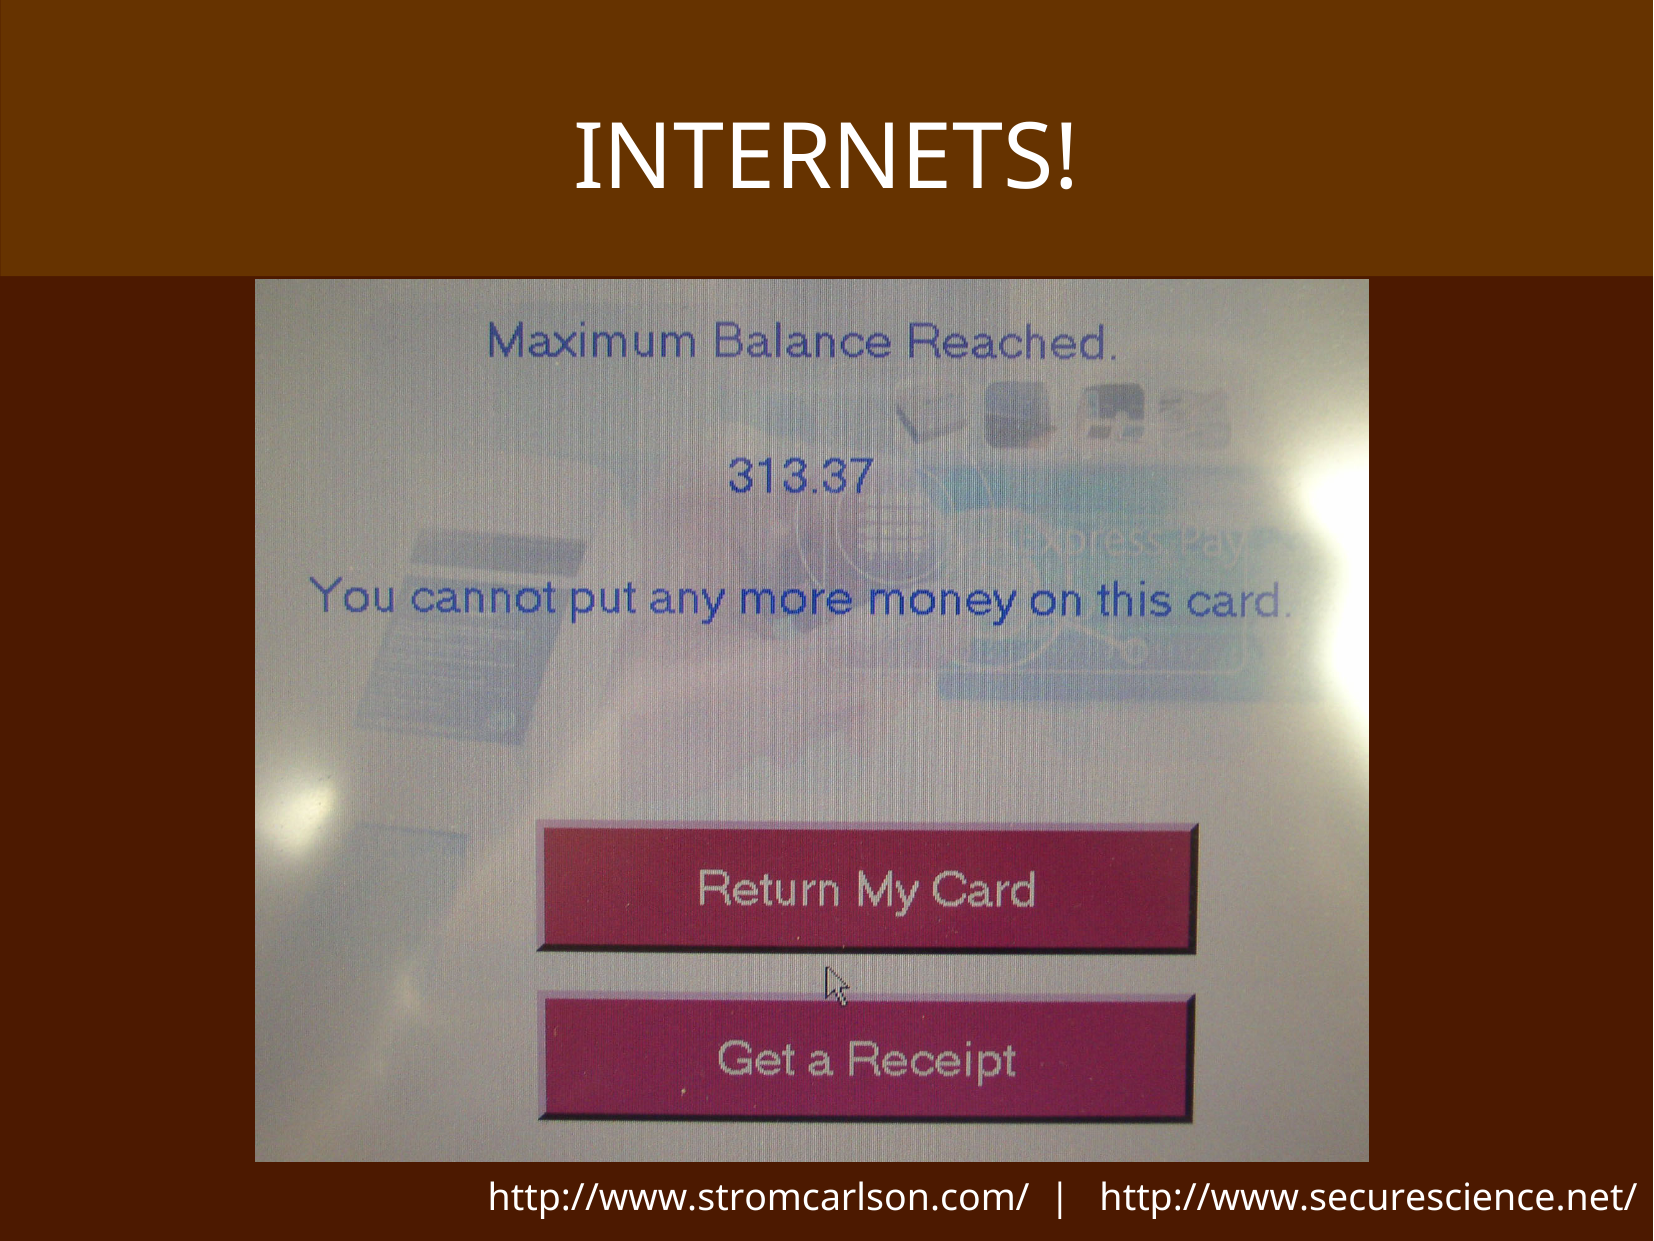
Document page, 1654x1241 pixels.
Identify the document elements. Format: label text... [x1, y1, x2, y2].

picture [255, 279, 1369, 1162]
title INTERNETS! [82, 49, 1571, 257]
